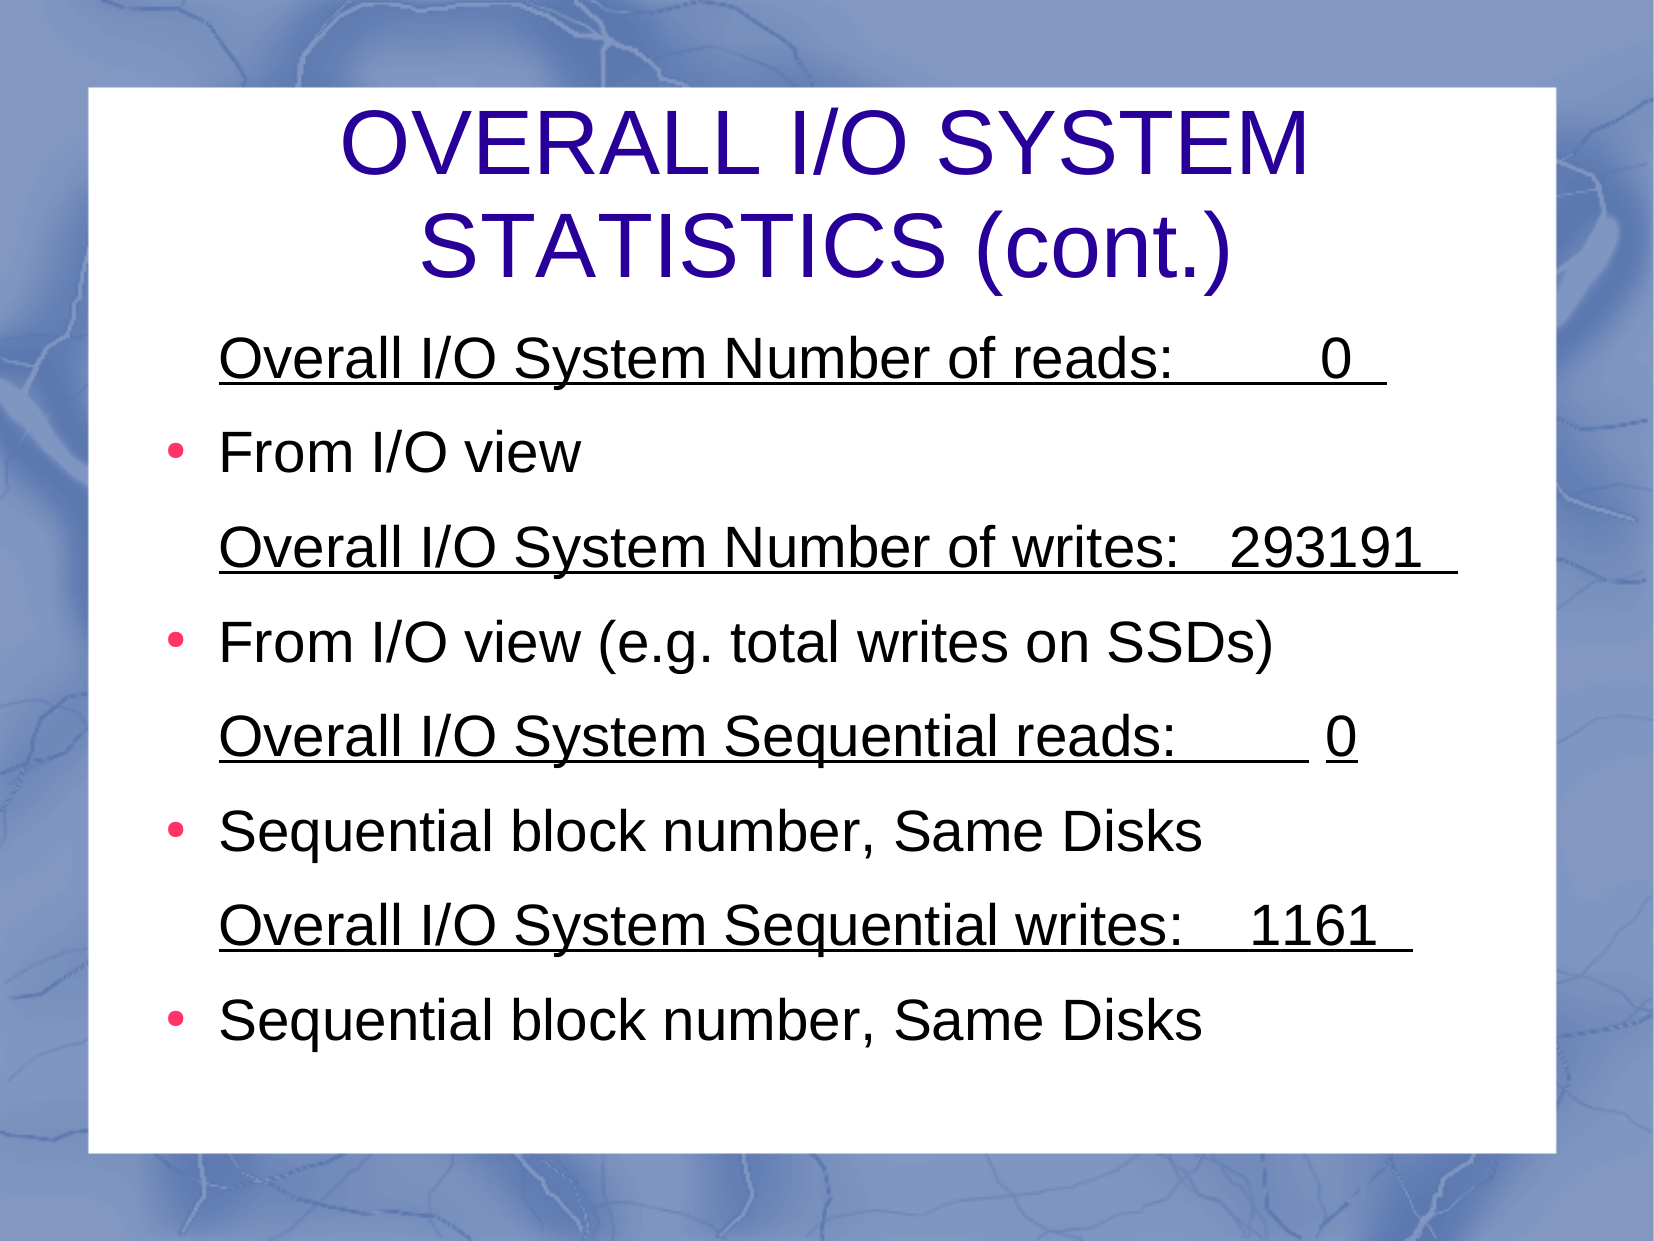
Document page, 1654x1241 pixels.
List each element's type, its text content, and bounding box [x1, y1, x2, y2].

list Overall I/O System Number of reads: 0 From I/O view Overall I/O System Number of writes: 293191 From I/O view (e.g. total writes on SSDs) Overall I/O System Sequential reads: 0 Sequential block number, Same Disks Overall I/O System Sequential writes: 1161 Sequential block number, Same Disks [147, 325, 1506, 1130]
picture [0, 0, 1654, 1241]
title OVERALL I/O SYSTEM STATISTICS (cont.) [118, 91, 1536, 297]
